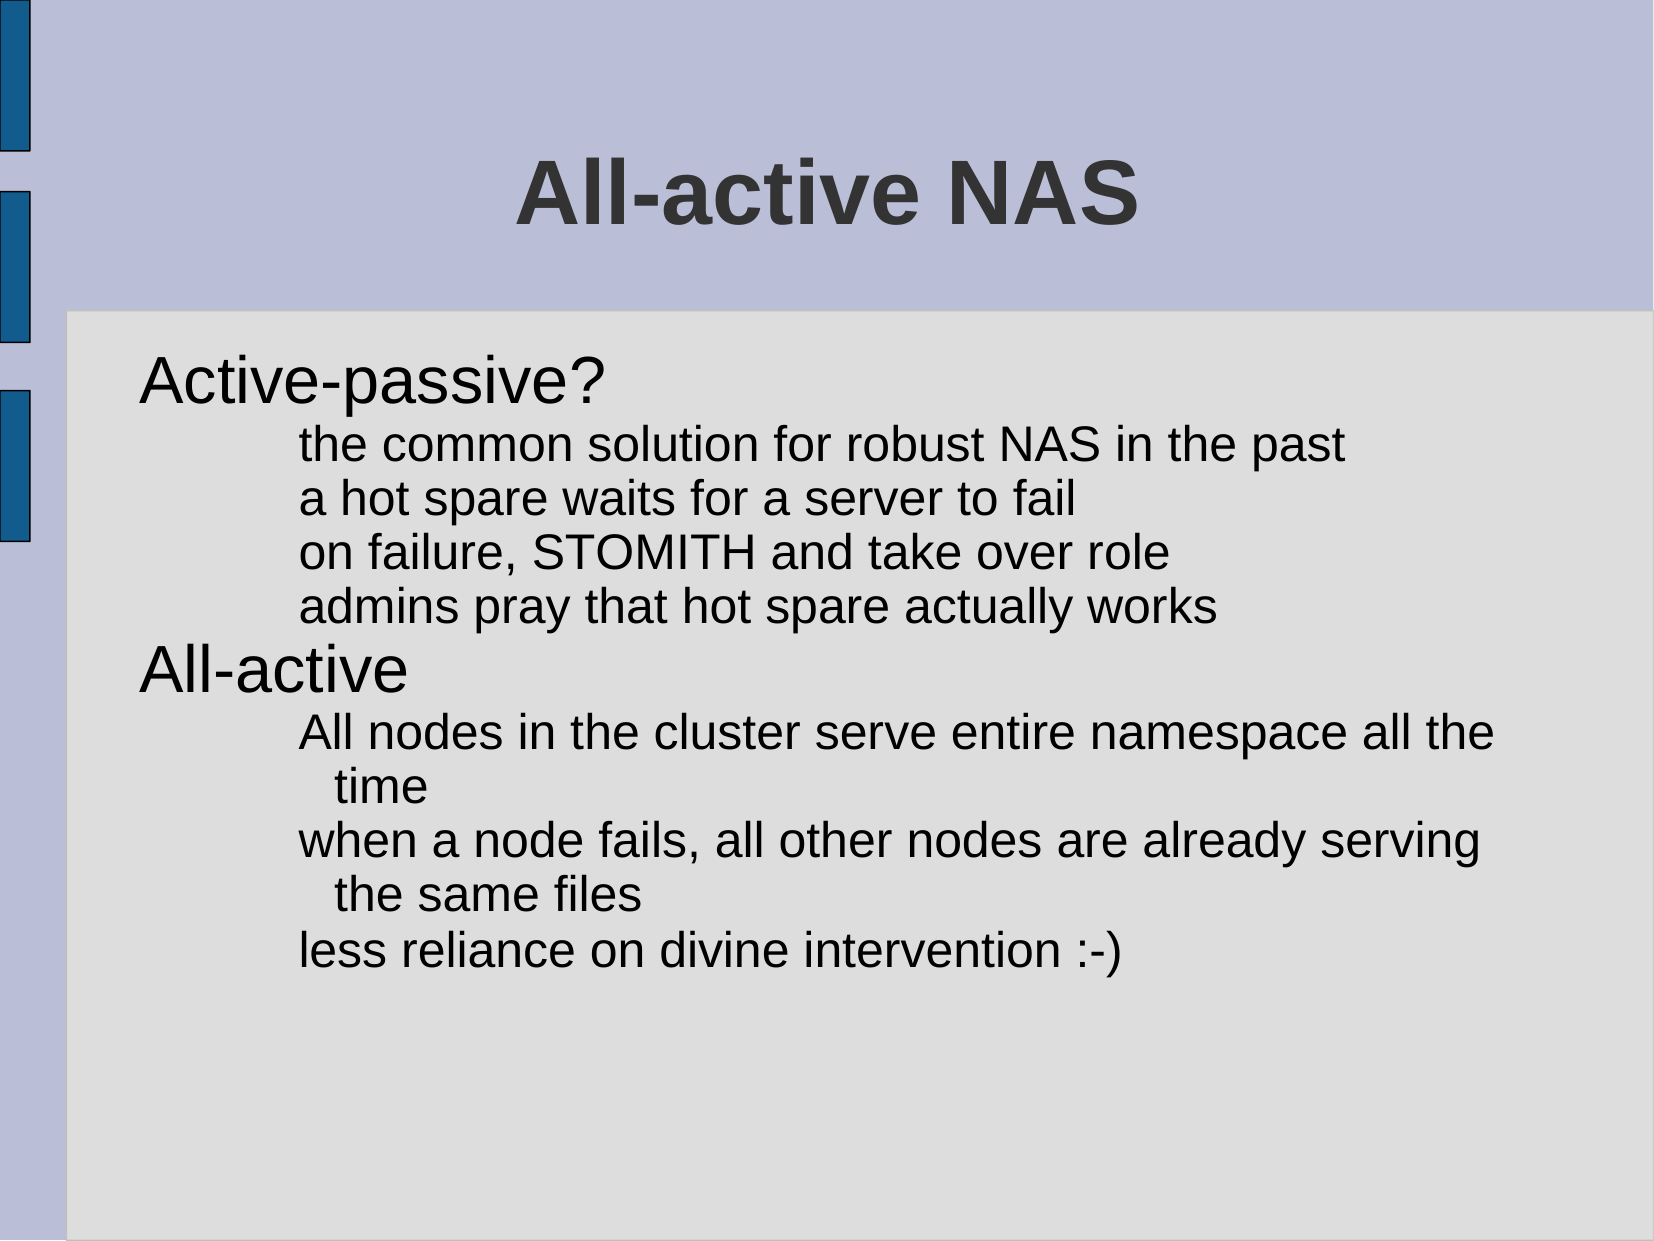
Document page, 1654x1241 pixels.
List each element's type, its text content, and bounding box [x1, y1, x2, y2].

list Active-passive? the common solution for robust NAS in the past a hot spare waits for a server to fail on failure, STOMITH and take over role admins pray that hot spare actually works All-active All nodes in the cluster serve entire namespace all the time when a node fails, all other nodes are already serving the same files less reliance on divine intervention :-)‏ [121, 344, 1534, 1112]
title All-active NAS [121, 98, 1534, 291]
